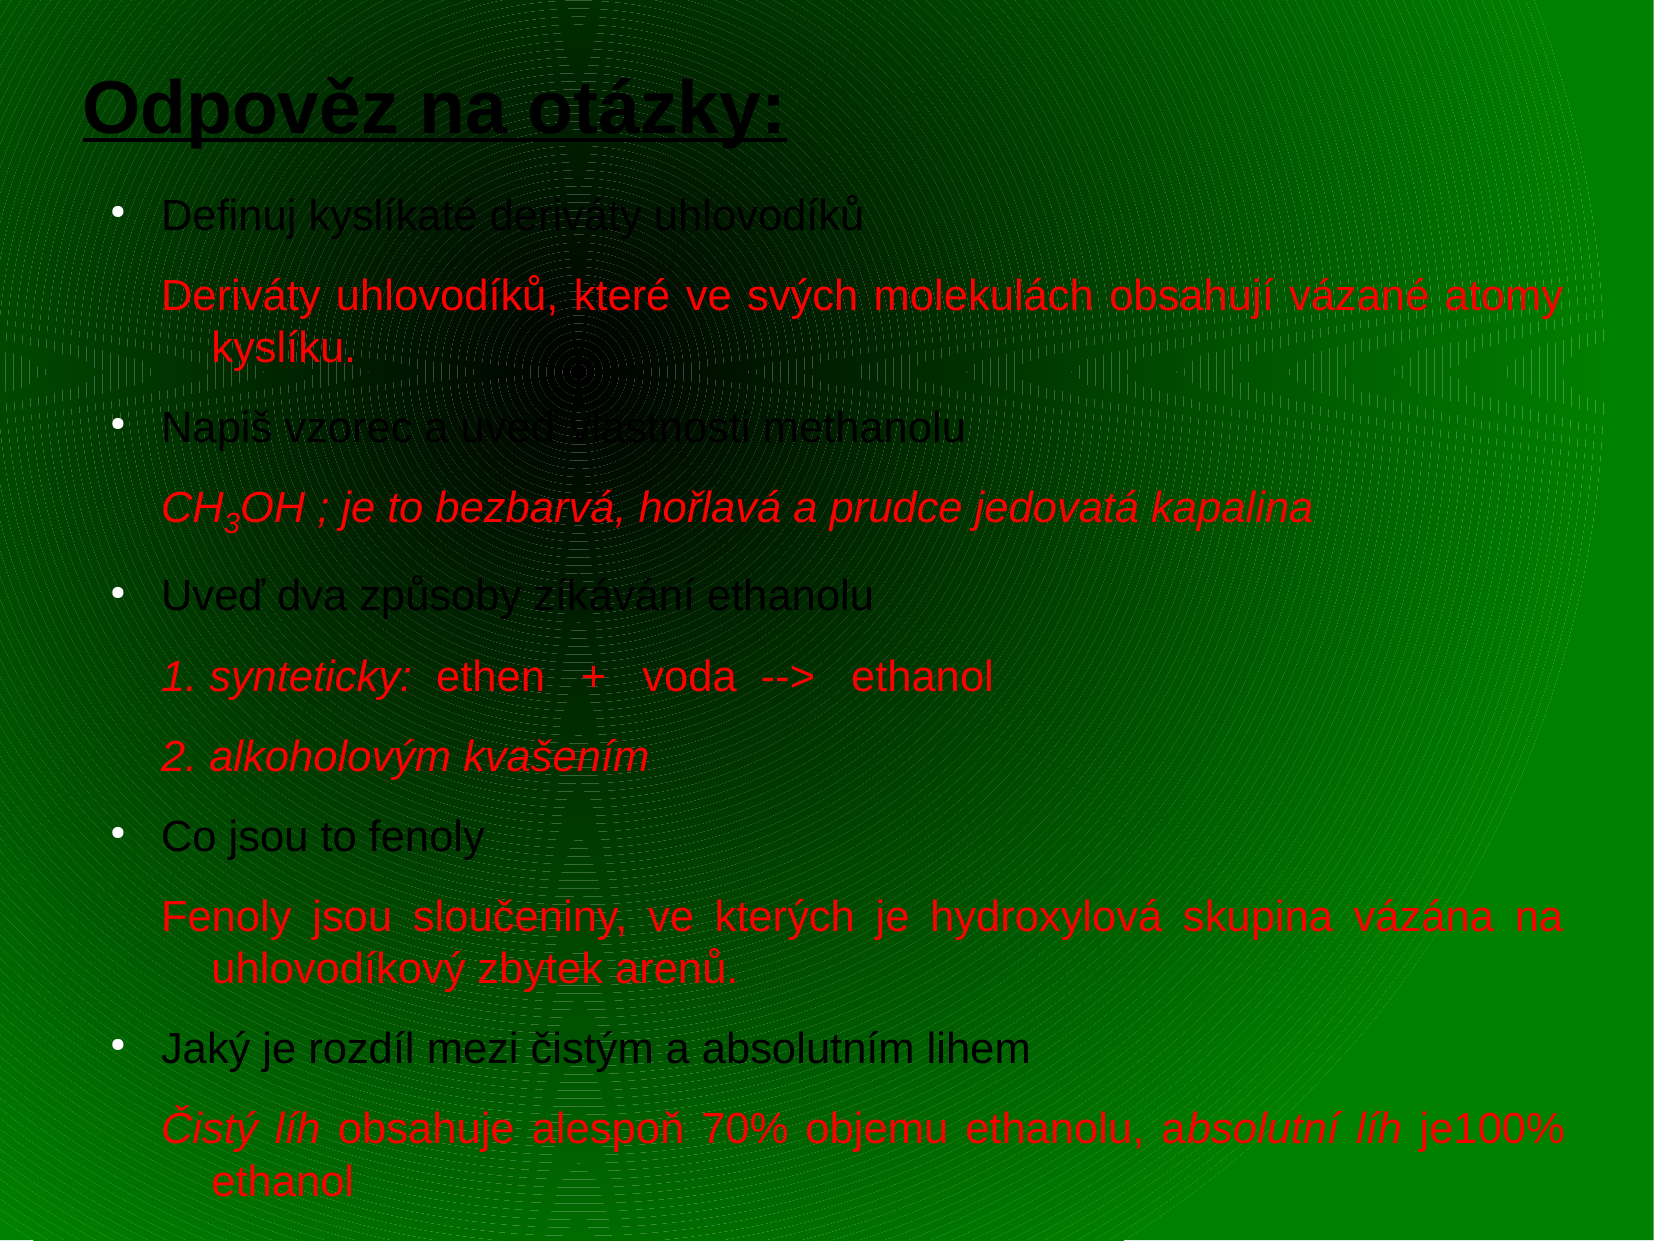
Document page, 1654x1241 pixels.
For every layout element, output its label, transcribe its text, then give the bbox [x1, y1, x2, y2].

title Odpověz na otázky: [82, 0, 1571, 208]
list Definuj kyslíkaté deriváty uhlovodíků Deriváty uhlovodíků, které ve svých molekulách obsahují vázané atomy kyslíku. Napiš vzorec a uveď vlastnosti methanolu CH3OH ; je to bezbarvá, hořlavá a prudce jedovatá kapalina Uveď dva způsoby zíkávání ethanolu 1. synteticky: ethen + voda --> ethanol 2. alkoholovým kvašením Co jsou to fenoly Fenoly jsou sloučeniny, ve kterých je hydroxylová skupina vázána na uhlovodíkový zbytek arenů. Jaký je rozdíl mezi čistým a absolutním lihem Čistý líh obsahuje alespoň 70% objemu ethanolu, absolutní líh je100% ethanol [76, 186, 1565, 1211]
